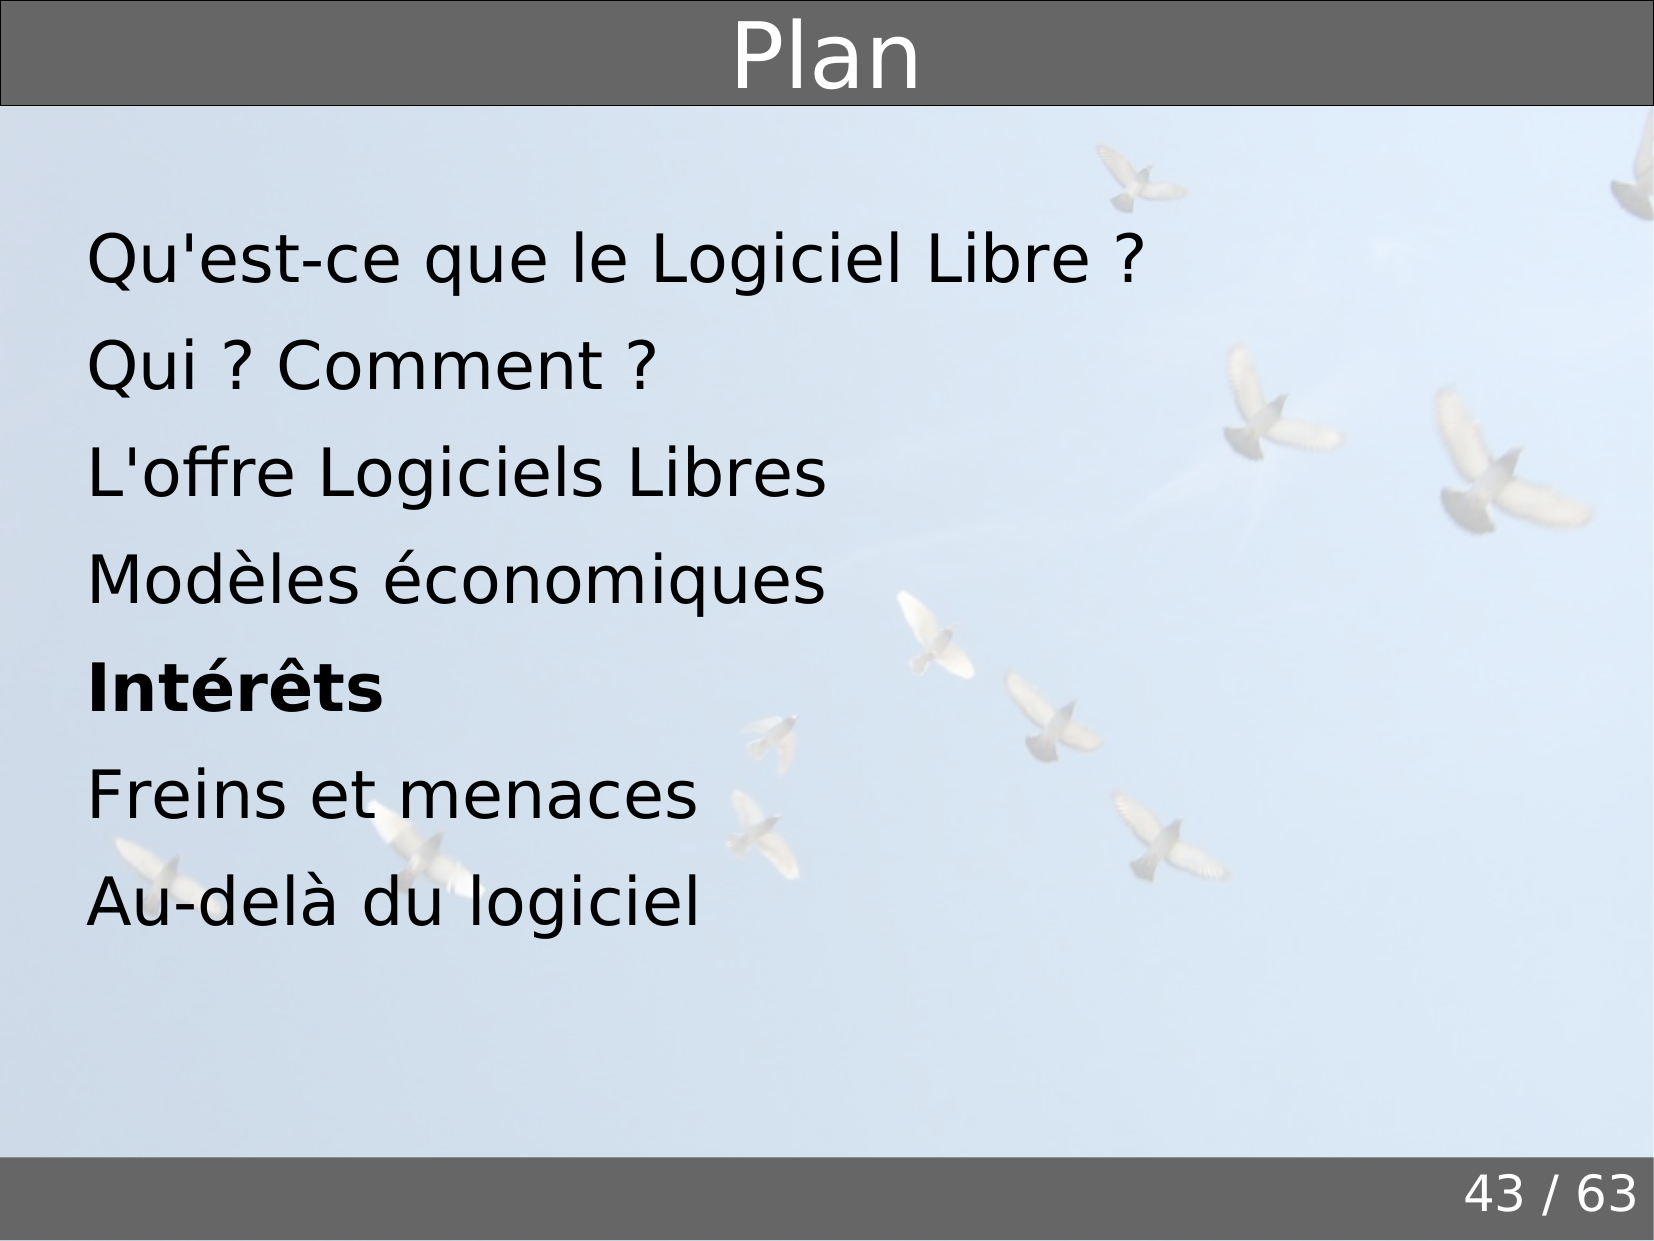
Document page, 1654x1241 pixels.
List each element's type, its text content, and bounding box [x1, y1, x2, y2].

title Plan [0, 3, 1654, 111]
list Qu'est-ce que le Logiciel Libre ? Qui ? Comment ? L'offre Logiciels Libres Modèles économiques Intérêts Freins et menaces Au-delà du logiciel [68, 220, 1557, 1024]
